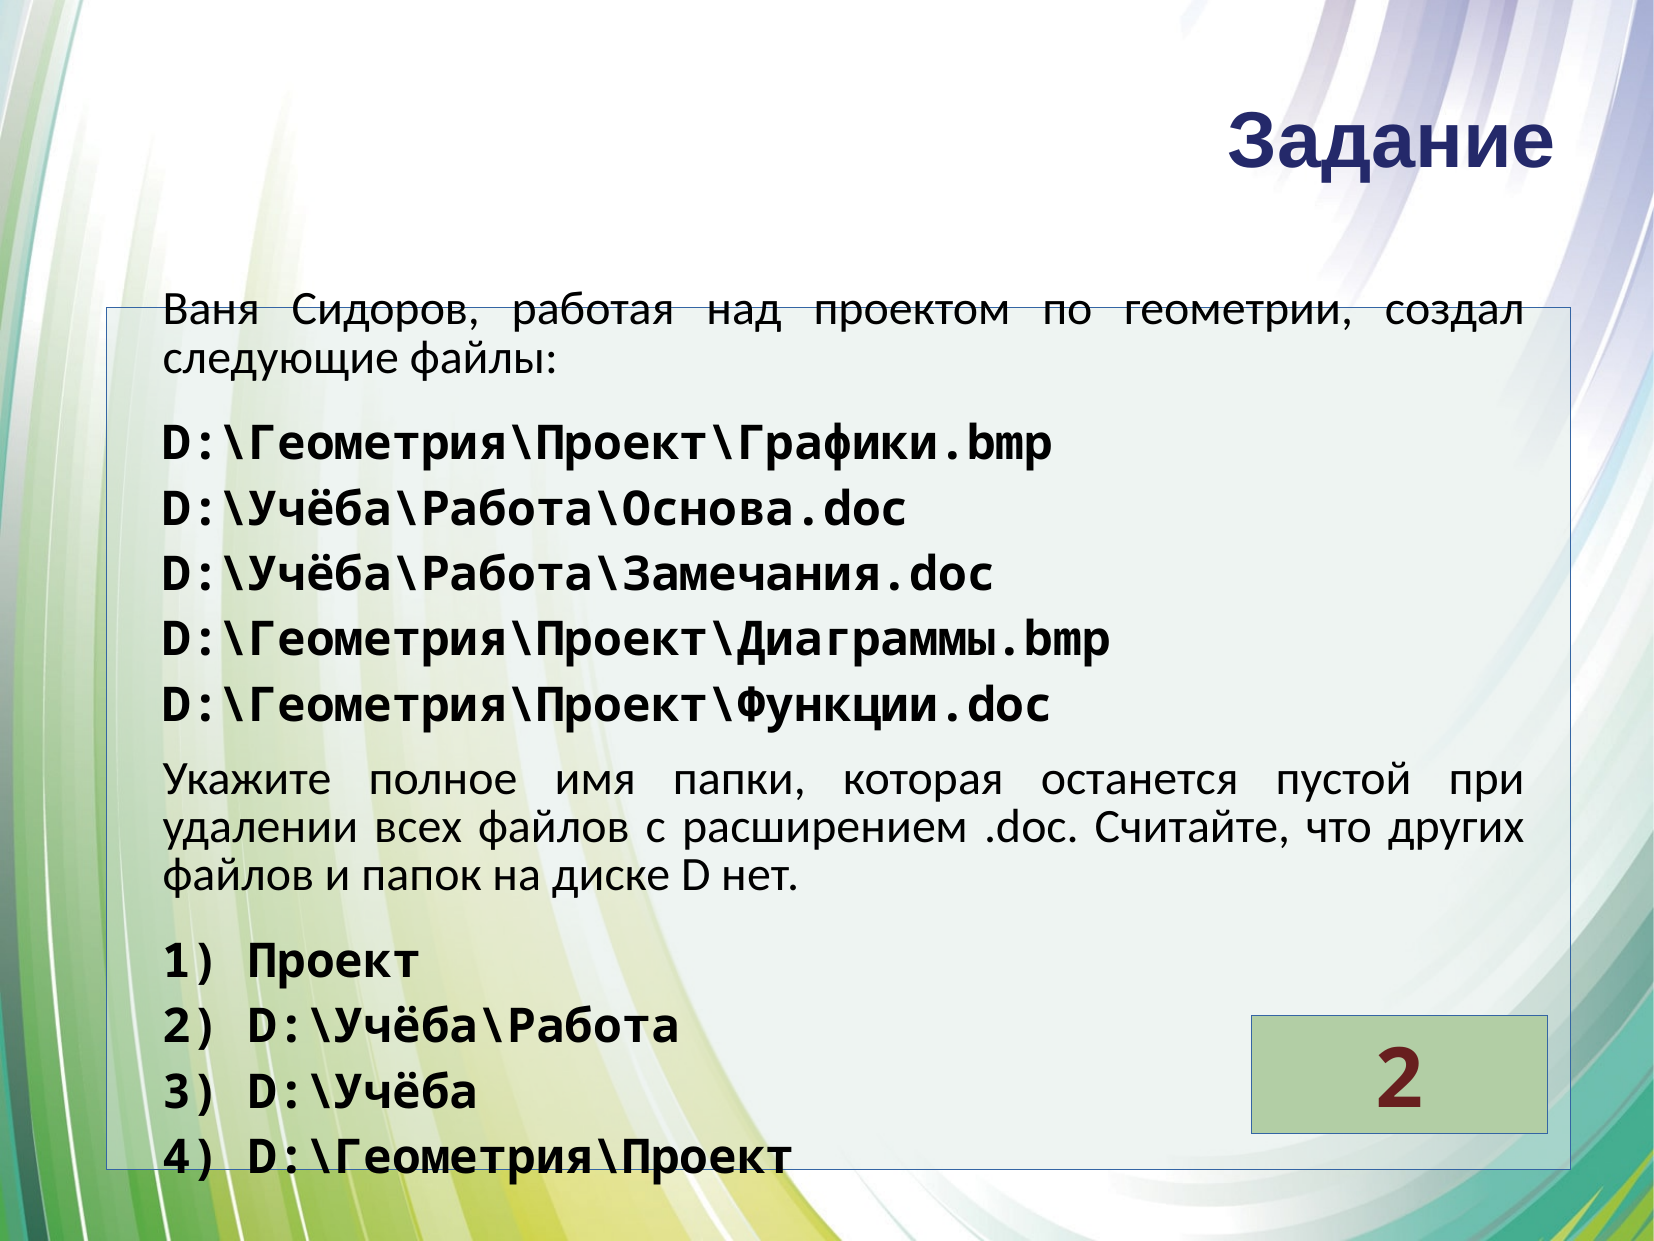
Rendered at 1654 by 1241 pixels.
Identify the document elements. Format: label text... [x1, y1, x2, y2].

text_box Задание [58, 58, 1571, 215]
text_box Ваня Сидоров, работая над проектом по геометрии, создал следующие файлы: D:\Геометрия\Проект\Графики.bmр D:\Учёба\Работа\Основа.doc D:\Учёба\Работа\Замечания.dос D:\Геометрия\Проект\Диаграммы.bmp D:\Геометрия\Проект\Функции.doc Укажите полное имя папки, которая останется пустой при удалении всех файлов с расширением .doc. Считайте, что других файлов и папок на диске D нет. 1) Проект 2) D:\Учёба\Работа 3) D:\Учёба 4) D:\Геометрия\Проект [106, 307, 1571, 1170]
text_box 2 [1251, 1015, 1548, 1134]
picture [0, 0, 1654, 1241]
